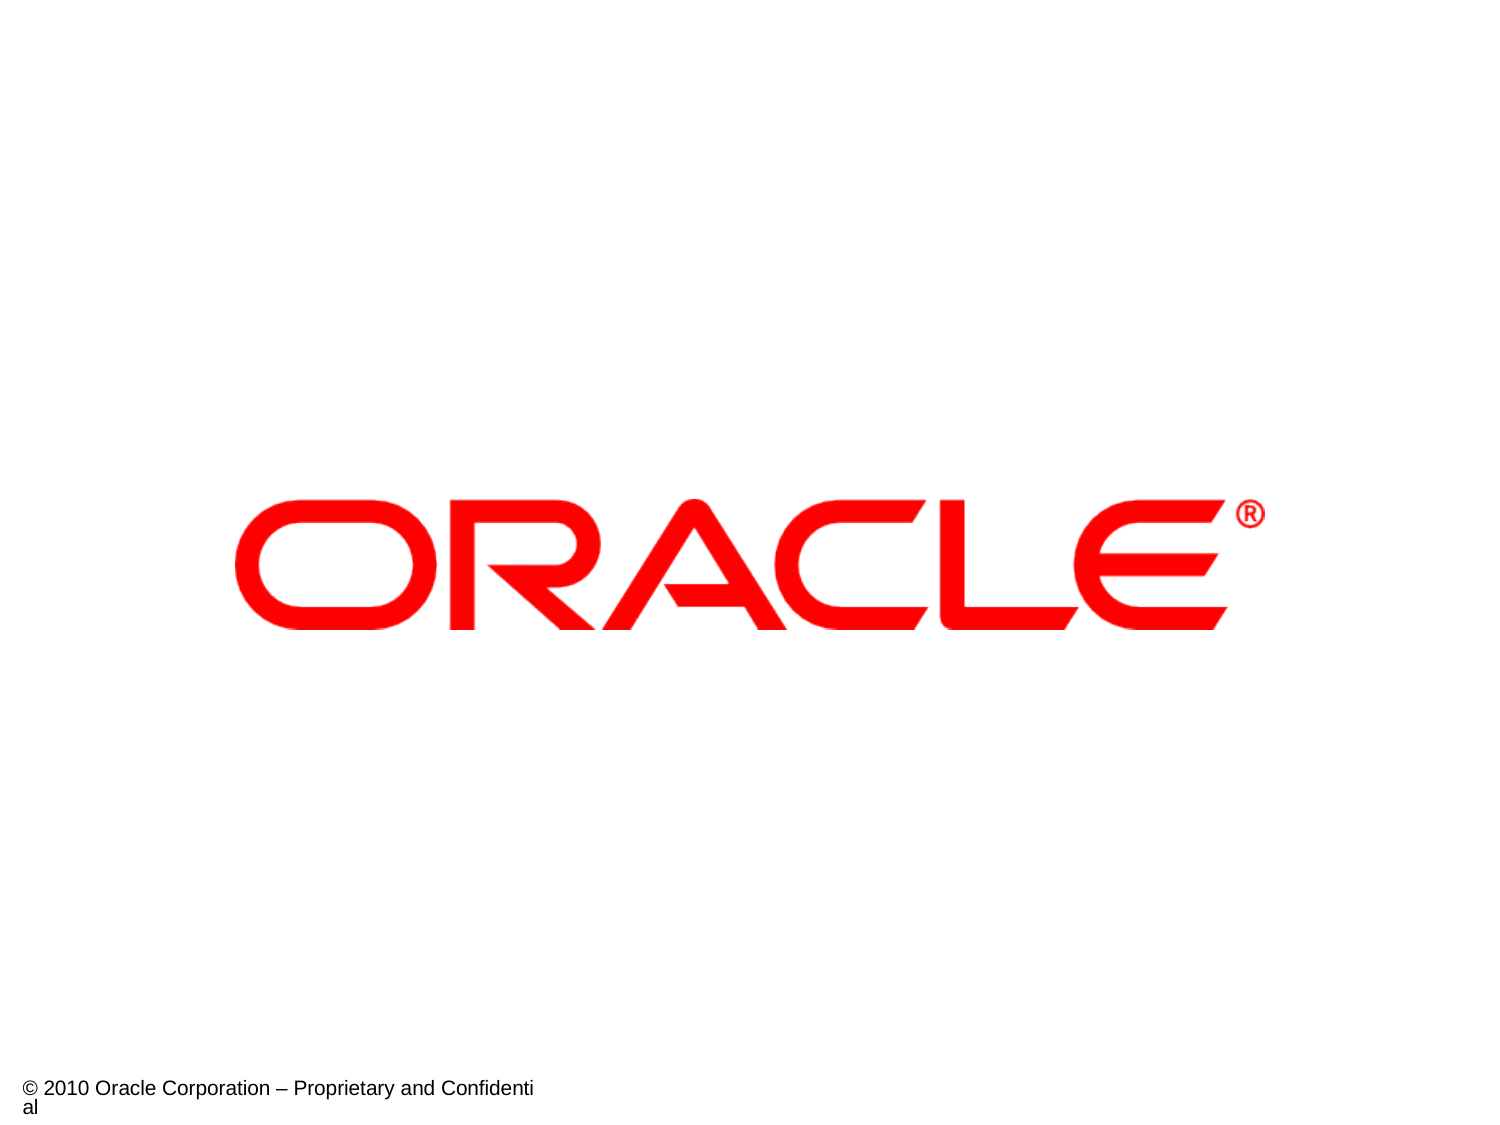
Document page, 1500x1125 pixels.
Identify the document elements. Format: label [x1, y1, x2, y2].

picture [235, 499, 1265, 630]
